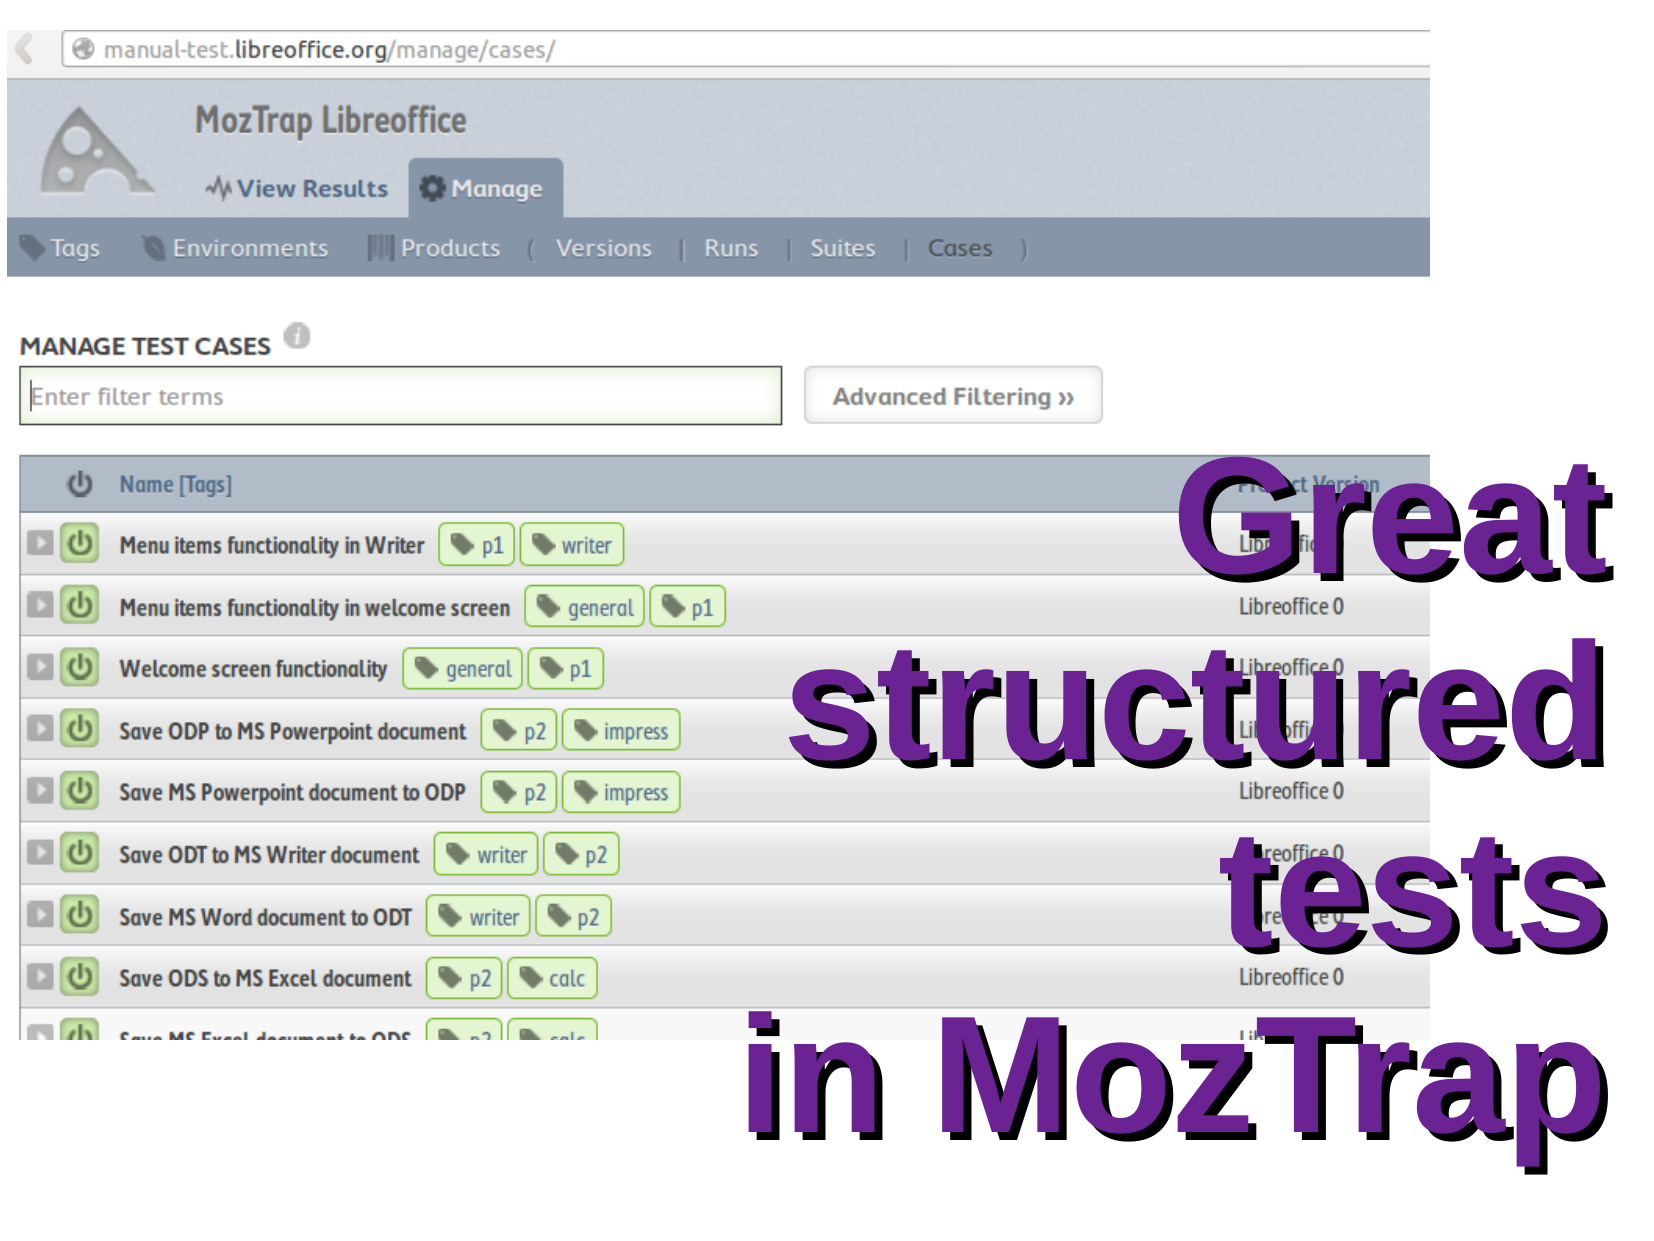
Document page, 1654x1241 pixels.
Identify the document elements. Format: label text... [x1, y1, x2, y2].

text_box Great structured tests in MozTrap [722, 415, 1623, 1176]
picture [7, 30, 1430, 1040]
